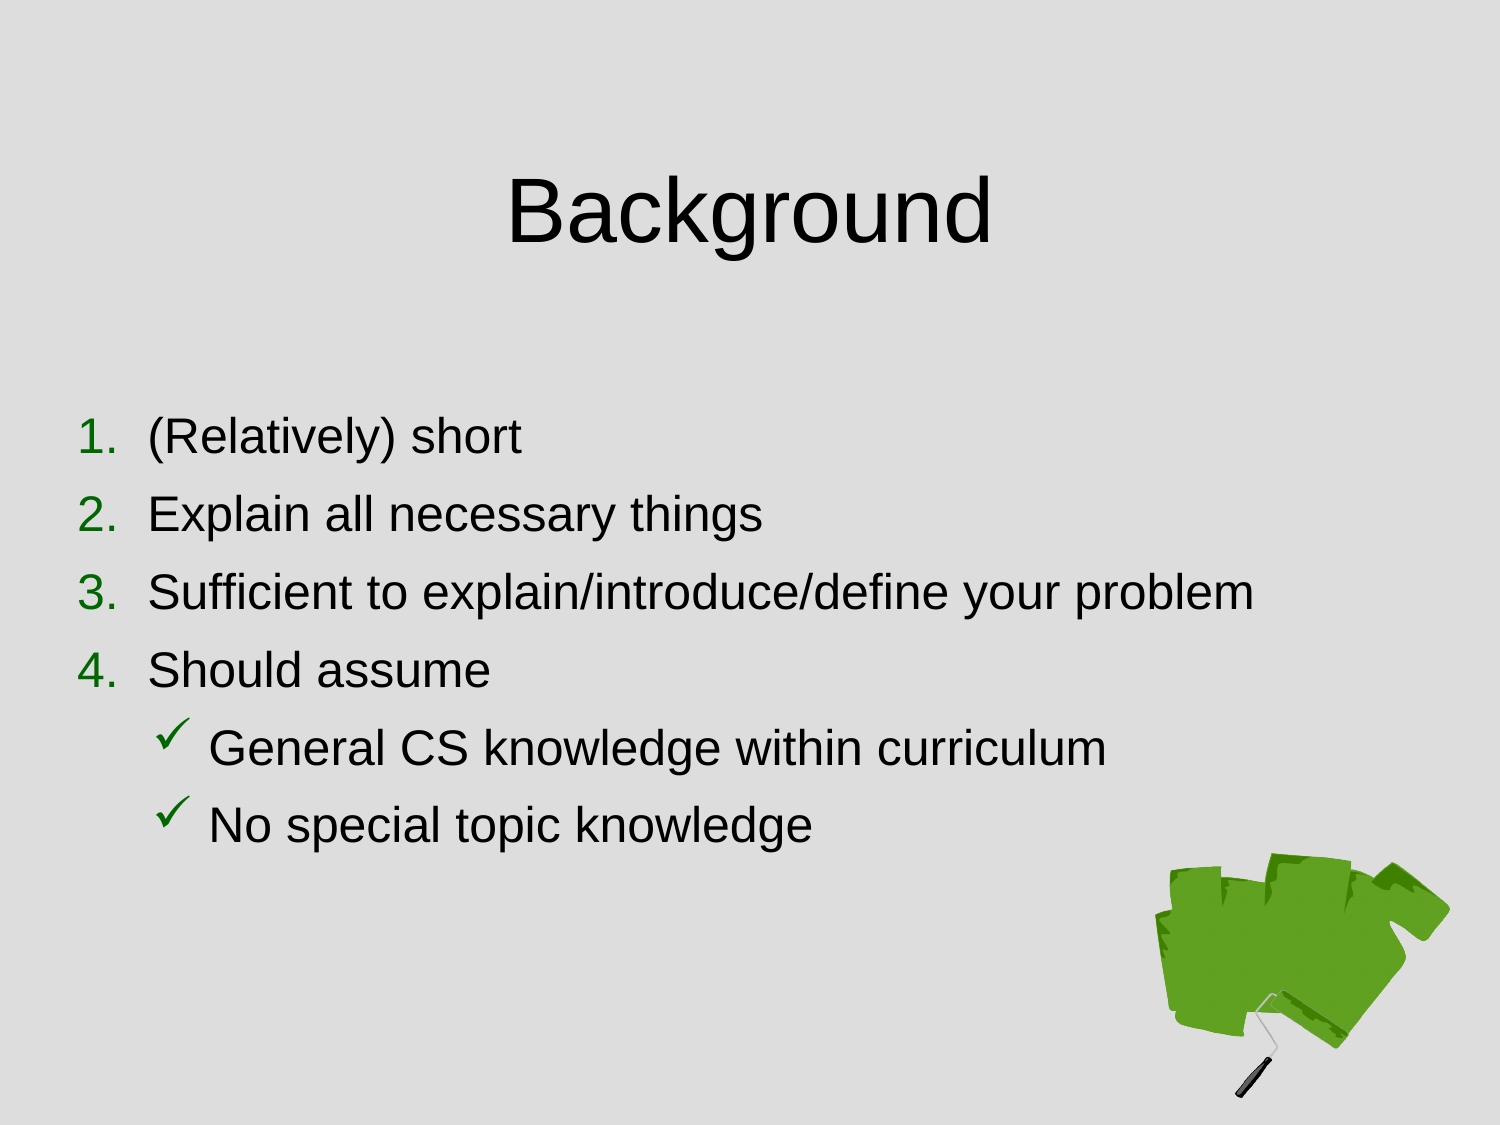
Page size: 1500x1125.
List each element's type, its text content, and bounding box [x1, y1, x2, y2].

picture [1155, 853, 1450, 1098]
title Background [75, 112, 1426, 300]
text_box (Relatively) short Explain all necessary things Sufficient to explain/introduce/define your problem Should assume General CS knowledge within curriculum No special topic knowledge [62, 377, 1271, 861]
